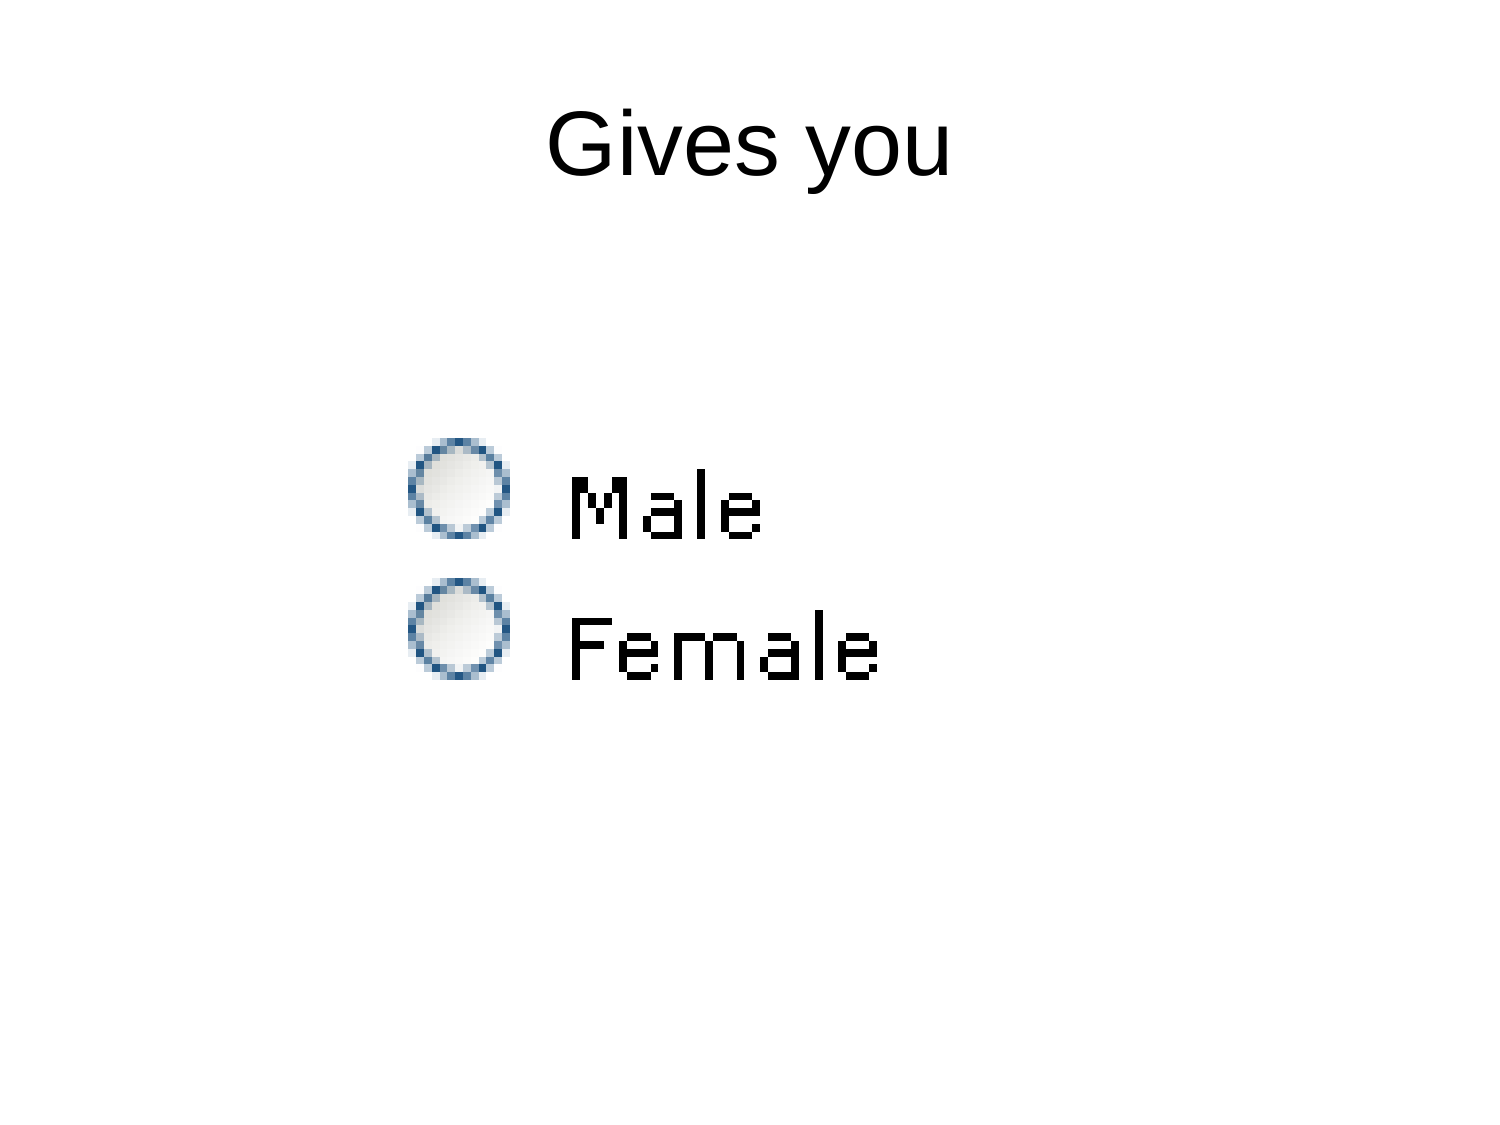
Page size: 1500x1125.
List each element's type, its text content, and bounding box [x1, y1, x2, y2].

title Gives you [75, 45, 1426, 233]
picture [277, 361, 1105, 776]
